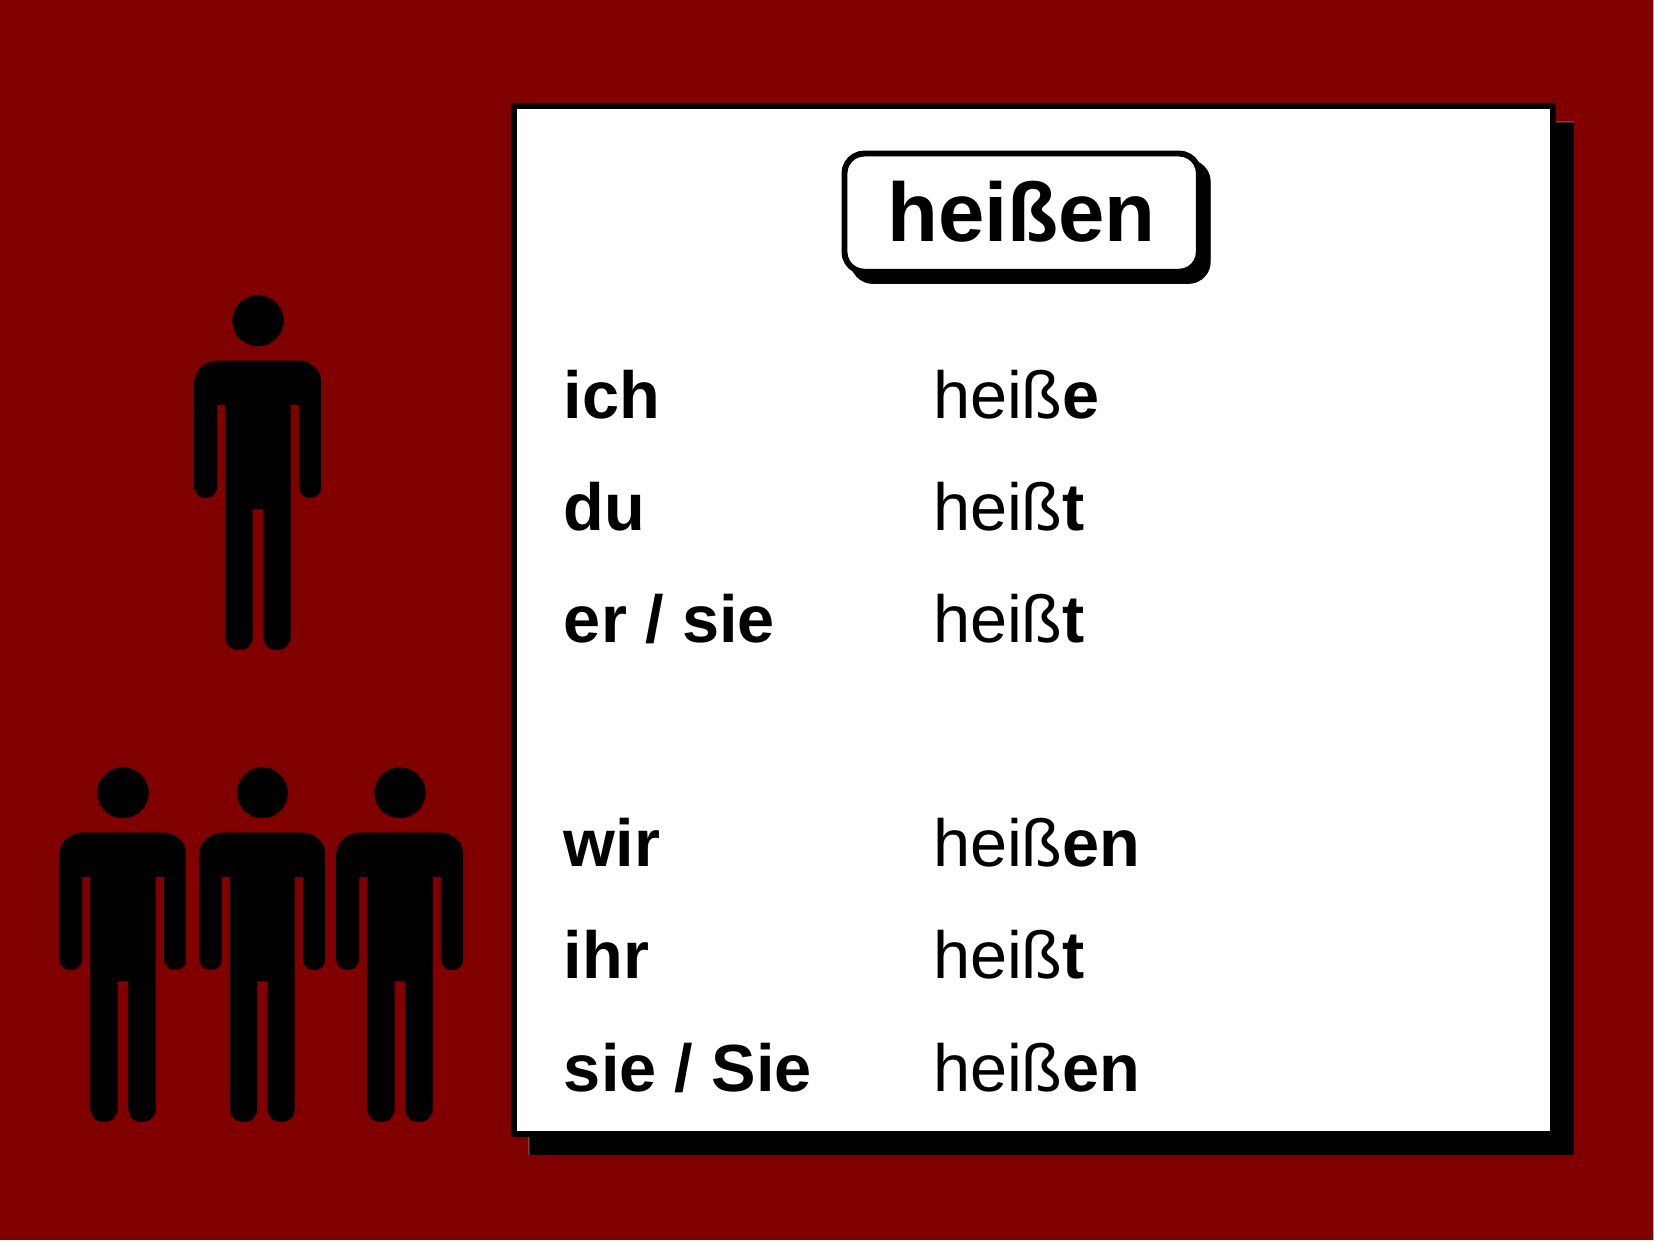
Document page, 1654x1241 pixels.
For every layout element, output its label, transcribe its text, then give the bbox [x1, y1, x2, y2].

picture [336, 767, 463, 1123]
text_box [513, 106, 1554, 1134]
text_box ich heiße du heißt er / sie heißt wir heißen ihr heißt sie / Sie heißen [549, 312, 1554, 1106]
picture [199, 767, 325, 1123]
picture [59, 767, 186, 1123]
picture [194, 295, 321, 650]
text_box heißen [844, 153, 1199, 272]
